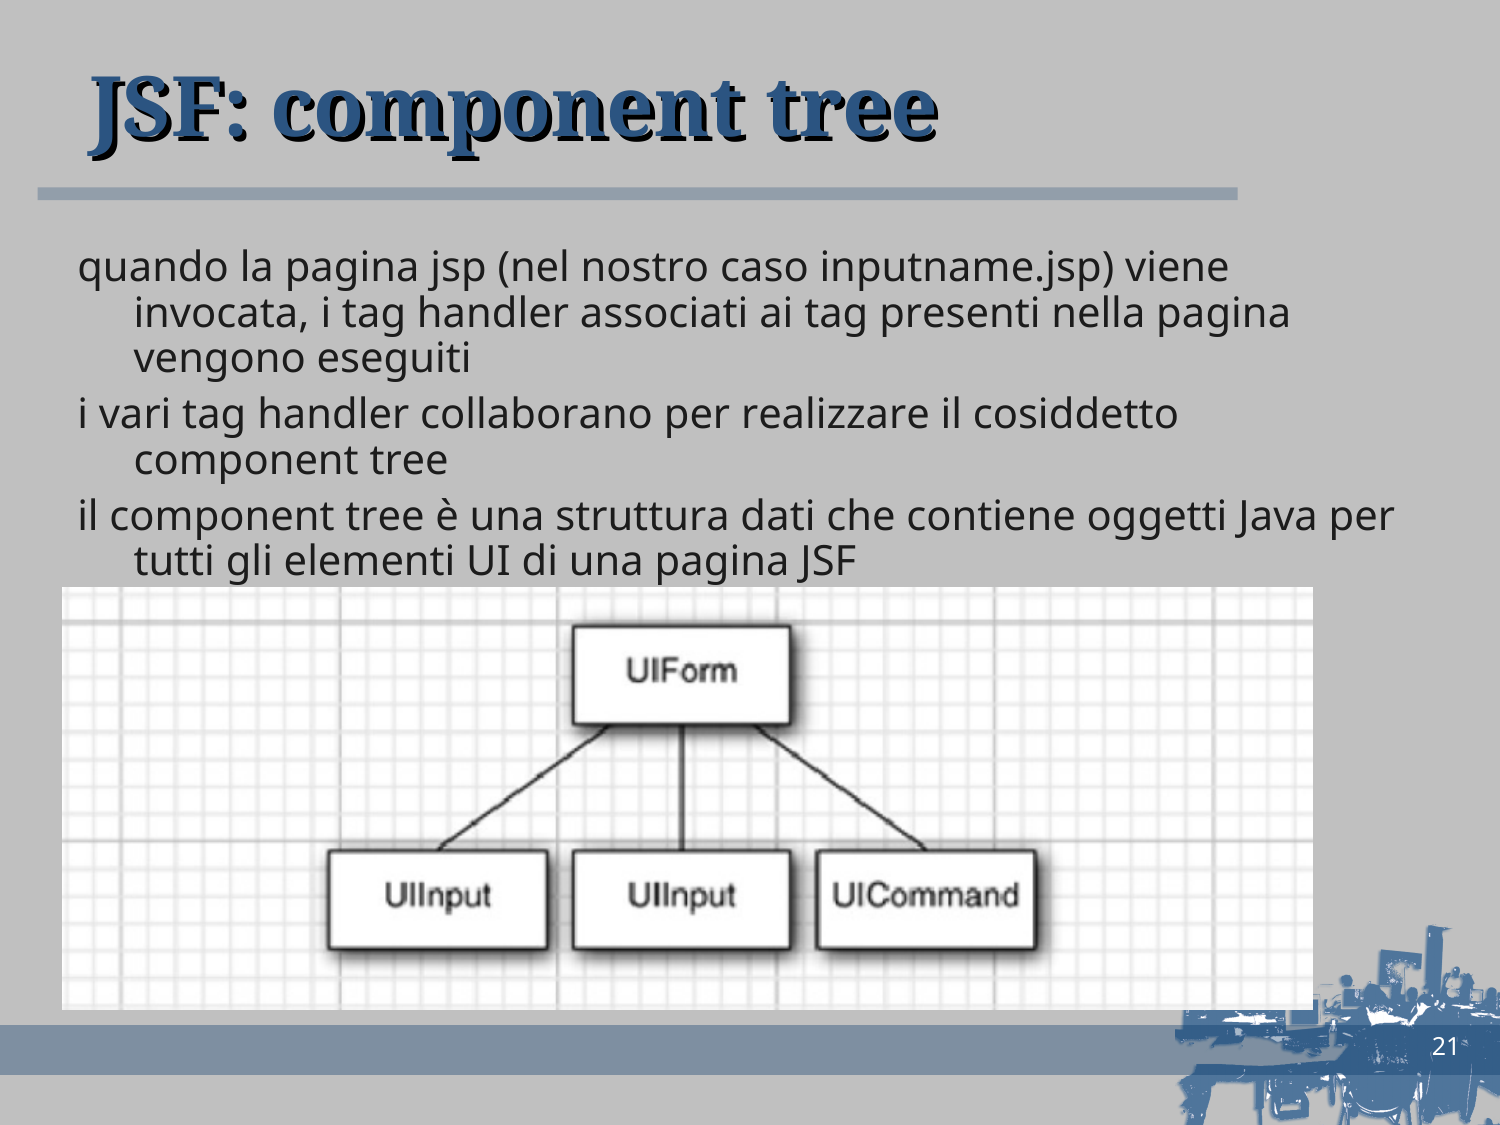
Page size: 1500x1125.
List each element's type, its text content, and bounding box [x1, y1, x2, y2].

list quando la pagina jsp (nel nostro caso inputname.jsp) viene invocata, i tag handler associati ai tag presenti nella pagina vengono eseguiti i vari tag handler collaborano per realizzare il cosiddetto component tree il component tree è una struttura dati che contiene oggetti Java per tutti gli elementi UI di una pagina JSF [62, 237, 1426, 555]
title JSF: component tree [75, 35, 1426, 174]
picture [62, 587, 1313, 1010]
